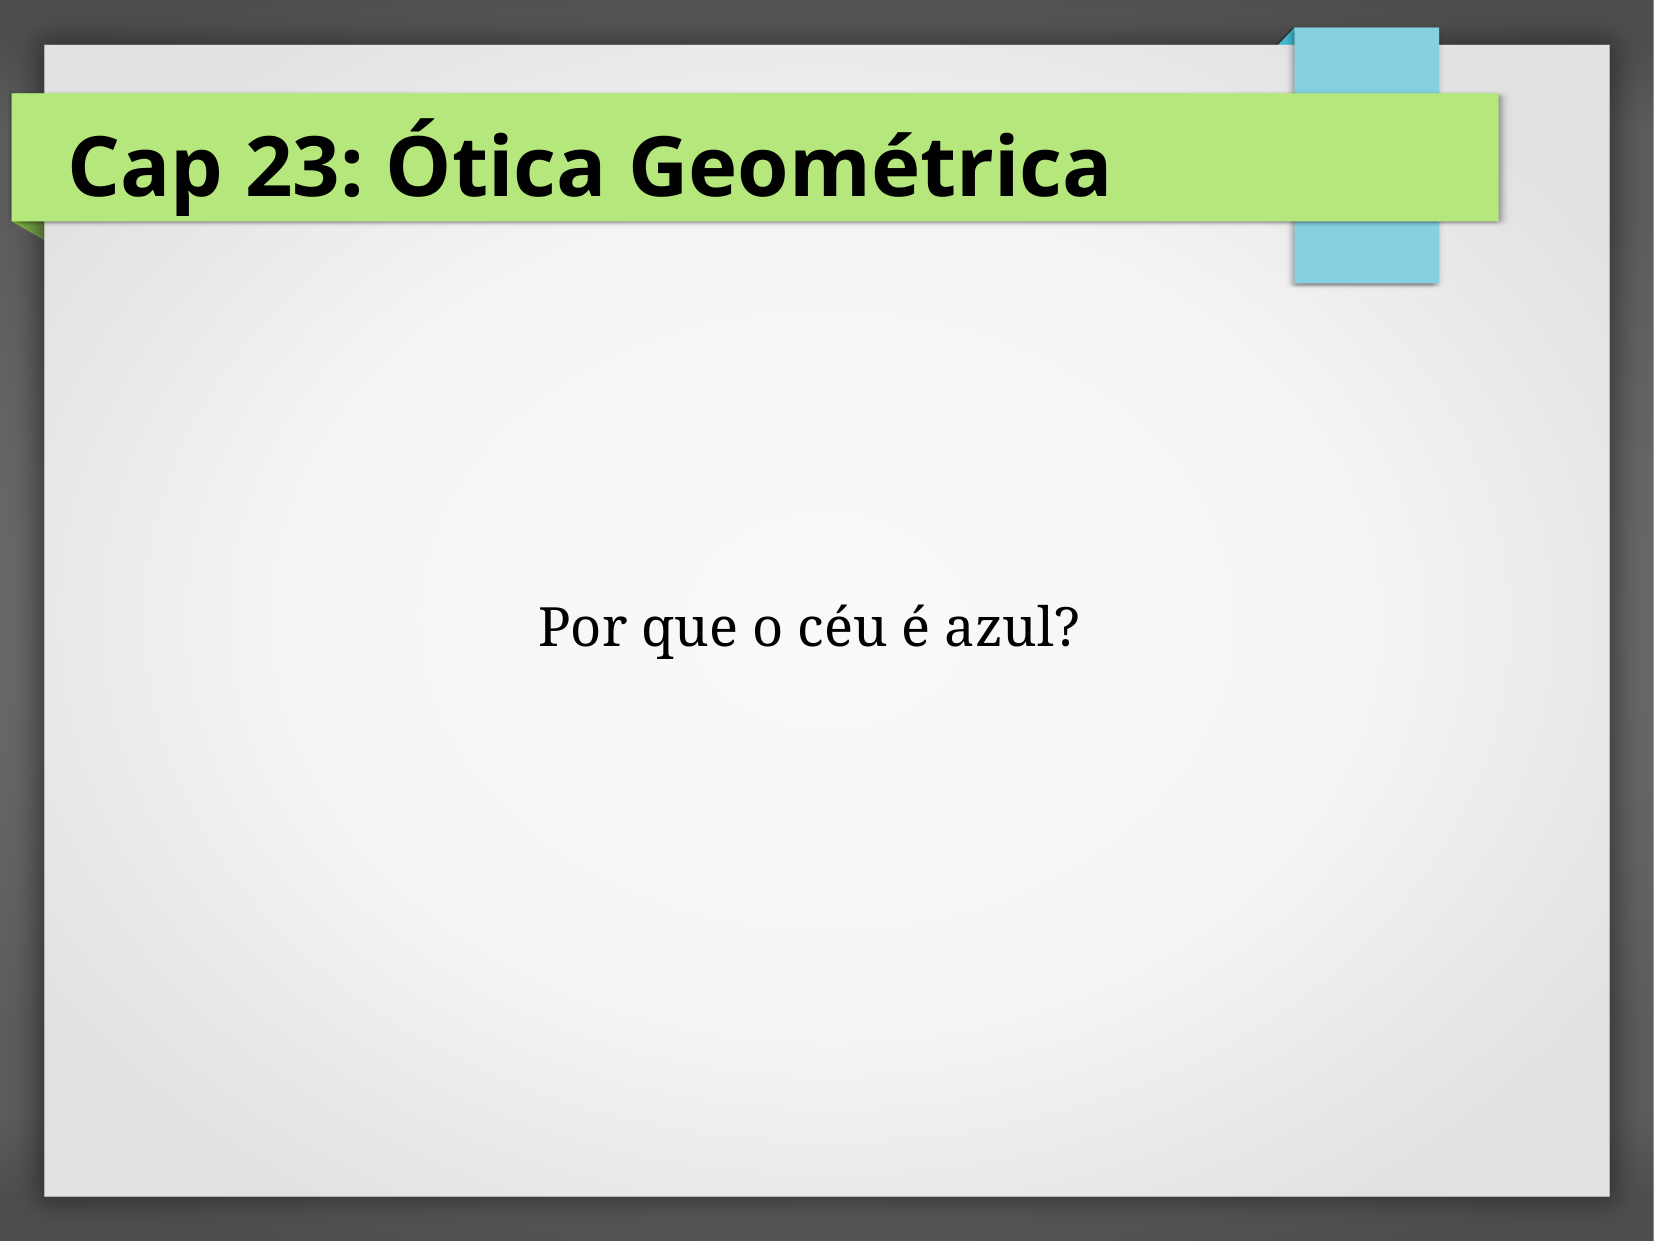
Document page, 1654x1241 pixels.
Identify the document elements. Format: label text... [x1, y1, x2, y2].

text_box Cap 23: Ótica Geométrica [53, 100, 1607, 1193]
picture [0, 0, 1654, 1241]
text_box Por que o céu é azul? [94, 580, 1524, 660]
